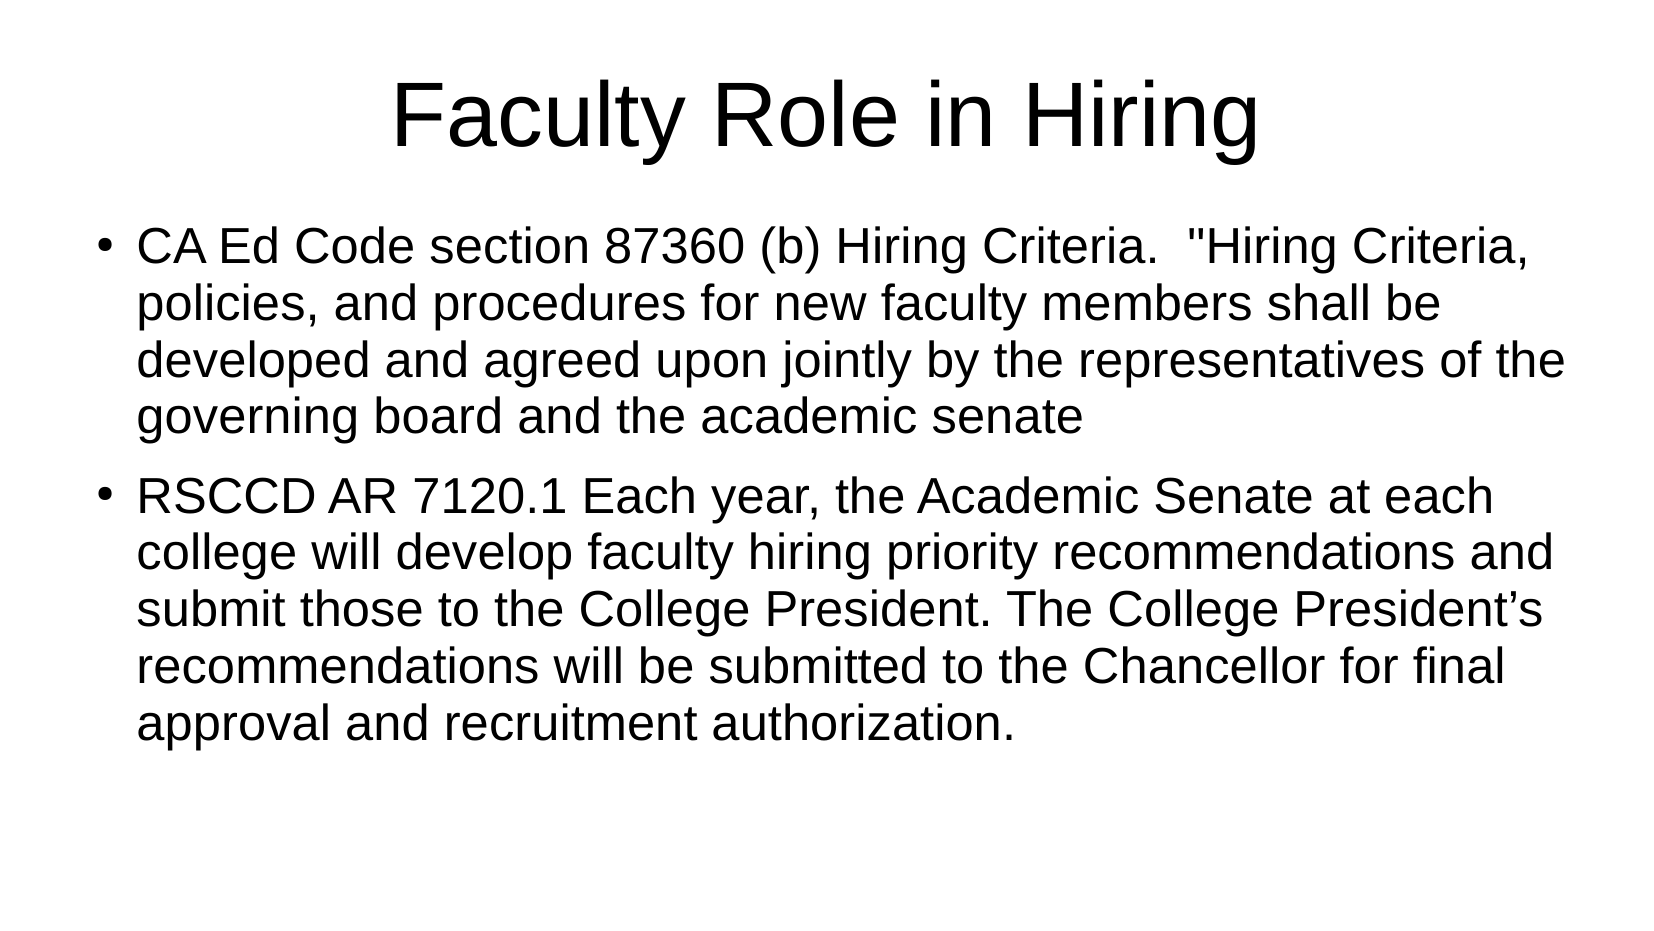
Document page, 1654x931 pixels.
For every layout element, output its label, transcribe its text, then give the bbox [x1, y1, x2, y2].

list CA Ed Code section 87360 (b) Hiring Criteria. "Hiring Criteria, policies, and procedures for new faculty members shall be developed and agreed upon jointly by the representatives of the governing board and the academic senate RSCCD AR 7120.1 Each year, the Academic Senate at each college will develop faculty hiring priority recommendations and submit those to the College President. The College President’s recommendations will be submitted to the Chancellor for final approval and recruitment authorization. [82, 217, 1571, 758]
title Faculty Role in Hiring [82, 37, 1571, 193]
